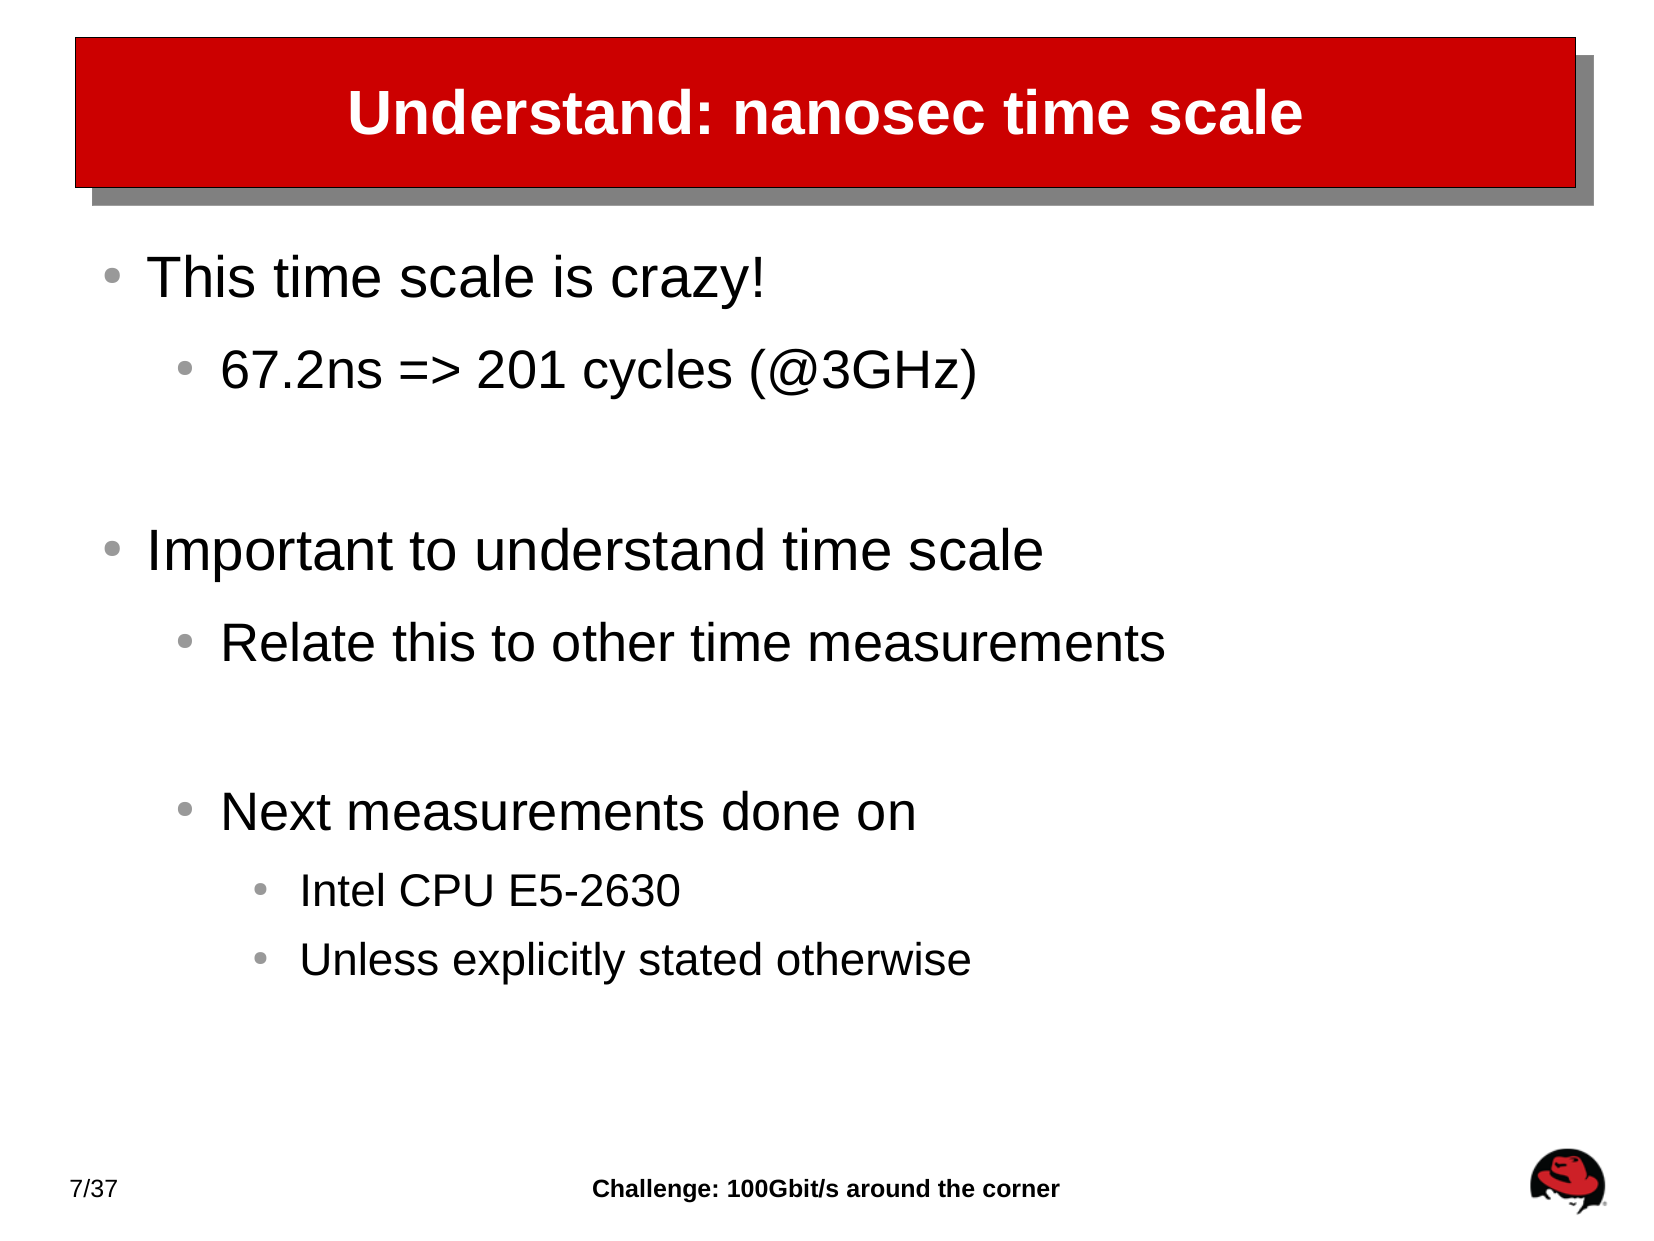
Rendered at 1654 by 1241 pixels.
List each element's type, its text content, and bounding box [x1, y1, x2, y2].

picture [1529, 1146, 1613, 1224]
list This time scale is crazy! 67.2ns => 201 cycles (@3GHz) Important to understand time scale Relate this to other time measurements Next measurements done on Intel CPU E5-2630 Unless explicitly stated otherwise [86, 244, 1576, 1039]
title Understand: nanosec time scale [82, 37, 1571, 188]
